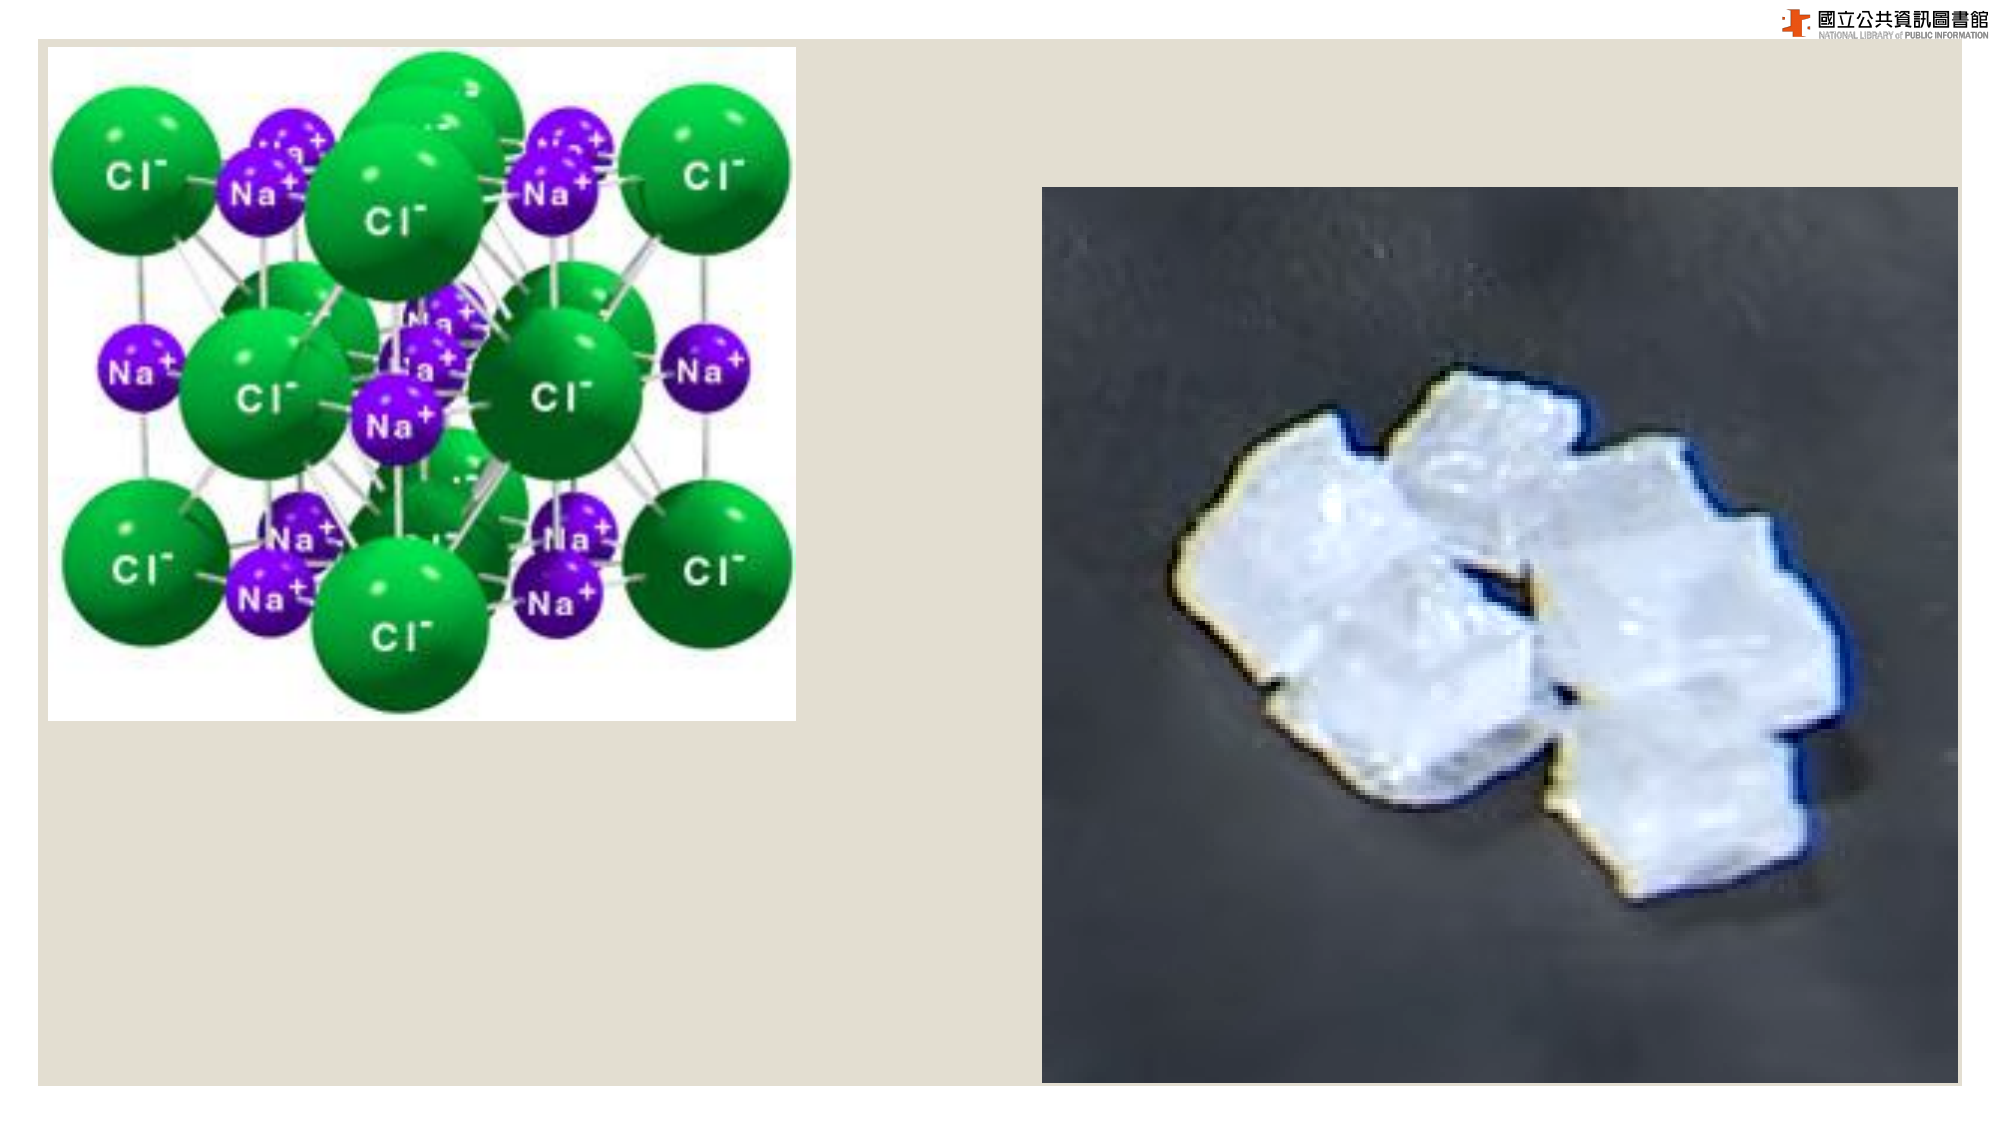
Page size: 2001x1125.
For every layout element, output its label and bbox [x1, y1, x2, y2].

picture [48, 47, 796, 721]
picture [1042, 187, 1958, 1083]
